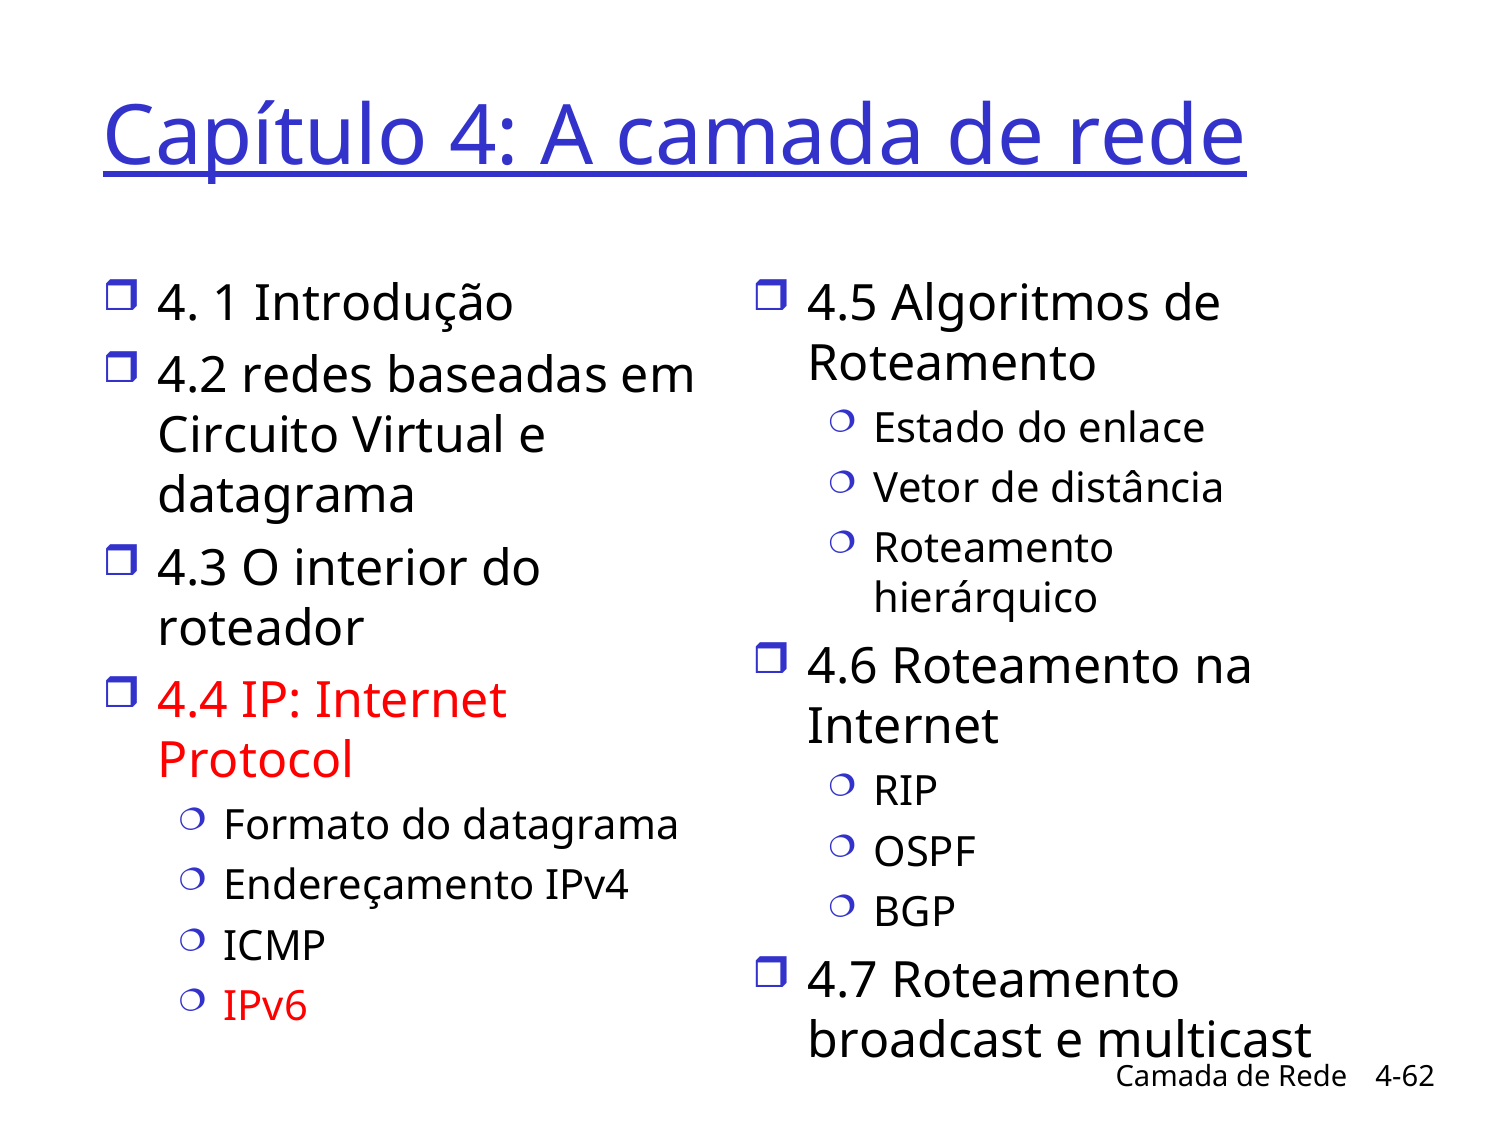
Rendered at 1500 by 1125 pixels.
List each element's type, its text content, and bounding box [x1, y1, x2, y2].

text_box 4.5 Algoritmos de Roteamento Estado do enlace Vetor de distância Roteamento hierárquico 4.6 Roteamento na Internet RIP OSPF BGP 4.7 Roteamento broadcast e multicast [737, 262, 1363, 1026]
text_box Capítulo 4: A camada de rede [87, 37, 1363, 225]
text_box Camada de Rede [887, 1050, 1339, 1125]
text_box 4. 1 Introdução 4.2 redes baseadas em Circuito Virtual e datagrama 4.3 O interior do roteador 4.4 IP: Internet Protocol Formato do datagrama Endereçamento IPv4 ICMP IPv6 [87, 262, 713, 1037]
text_box 4-<número> [1339, 1050, 1451, 1125]
